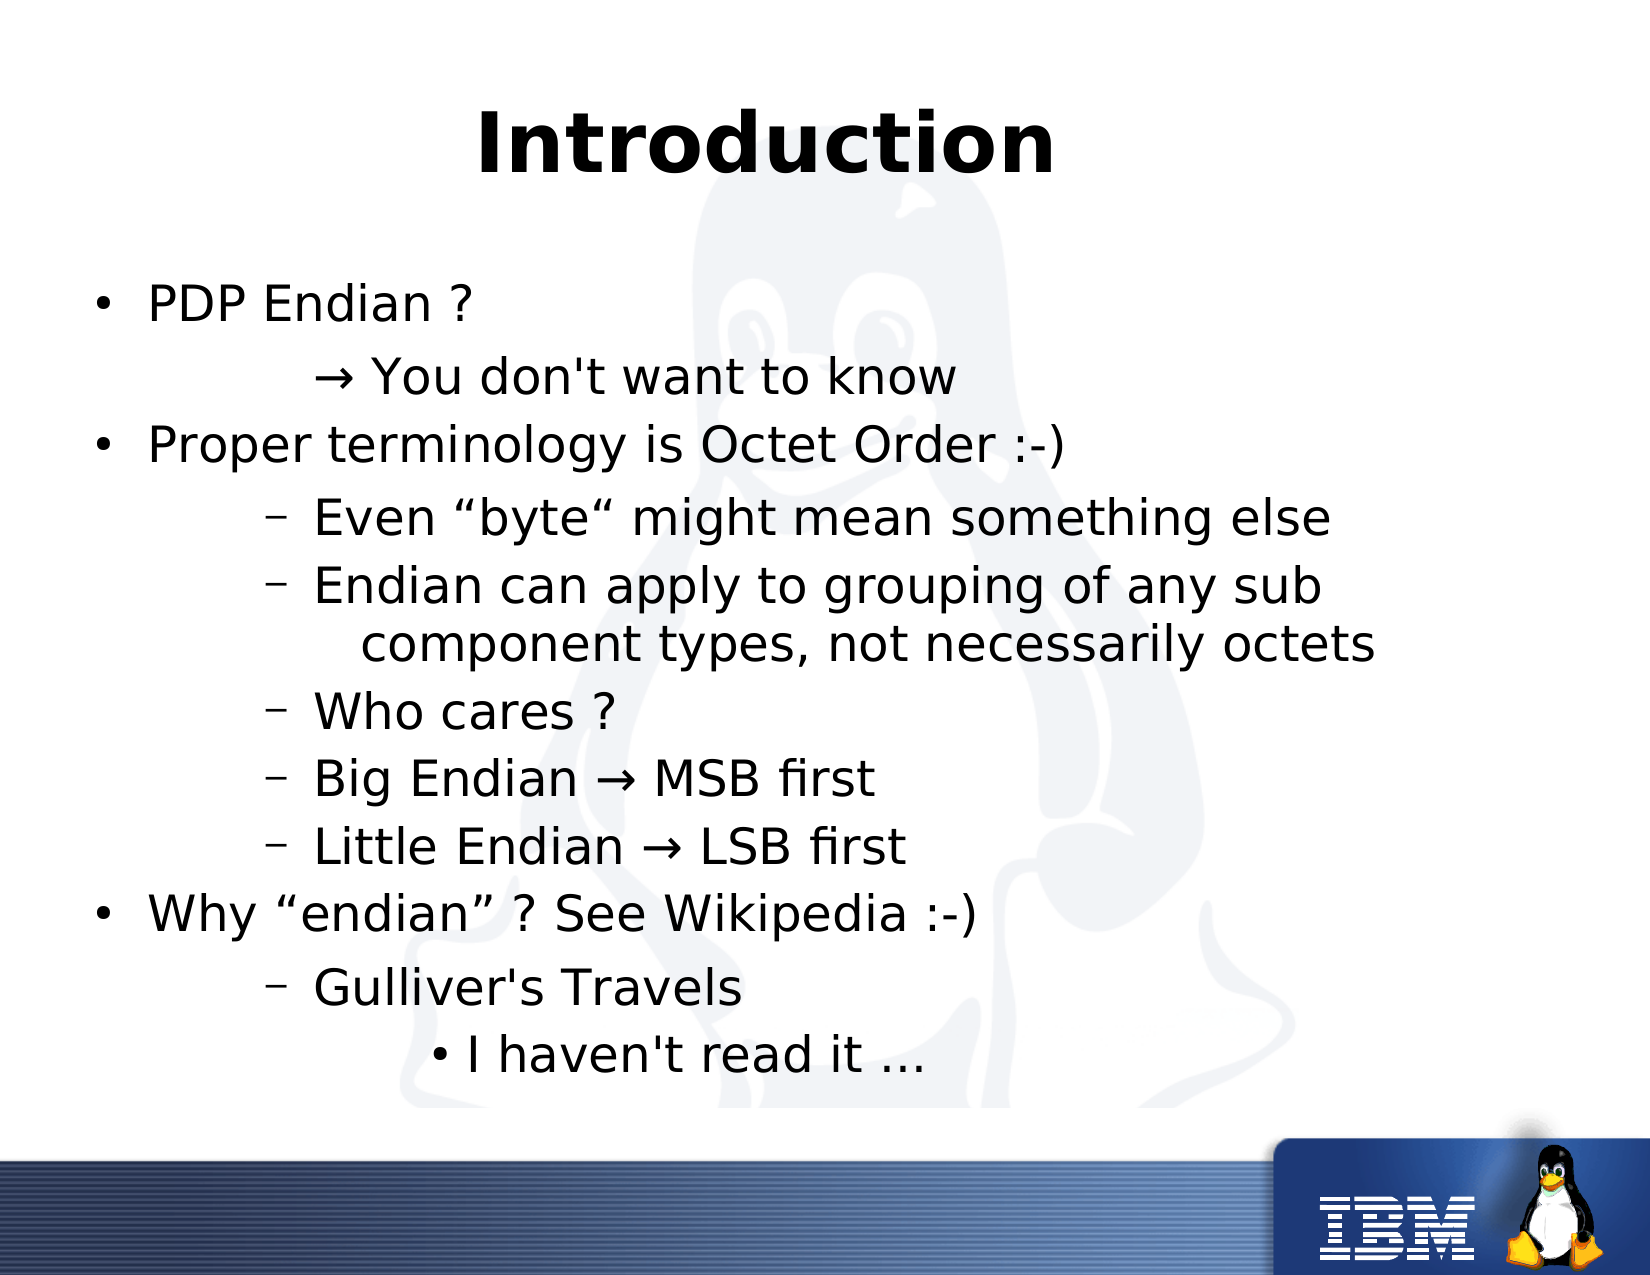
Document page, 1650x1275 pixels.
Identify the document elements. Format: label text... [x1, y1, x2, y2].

title Introduction [76, 76, 1457, 211]
list PDP Endian ? → You don't want to know Proper terminology is Octet Order :-) Even “byte“ might mean something else Endian can apply to grouping of any sub component types, not necessarily octets Who cares ? Big Endian → MSB first Little Endian → LSB first Why “endian” ? See Wikipedia :-) Gulliver's Travels I haven't read it ... [76, 274, 1501, 1171]
